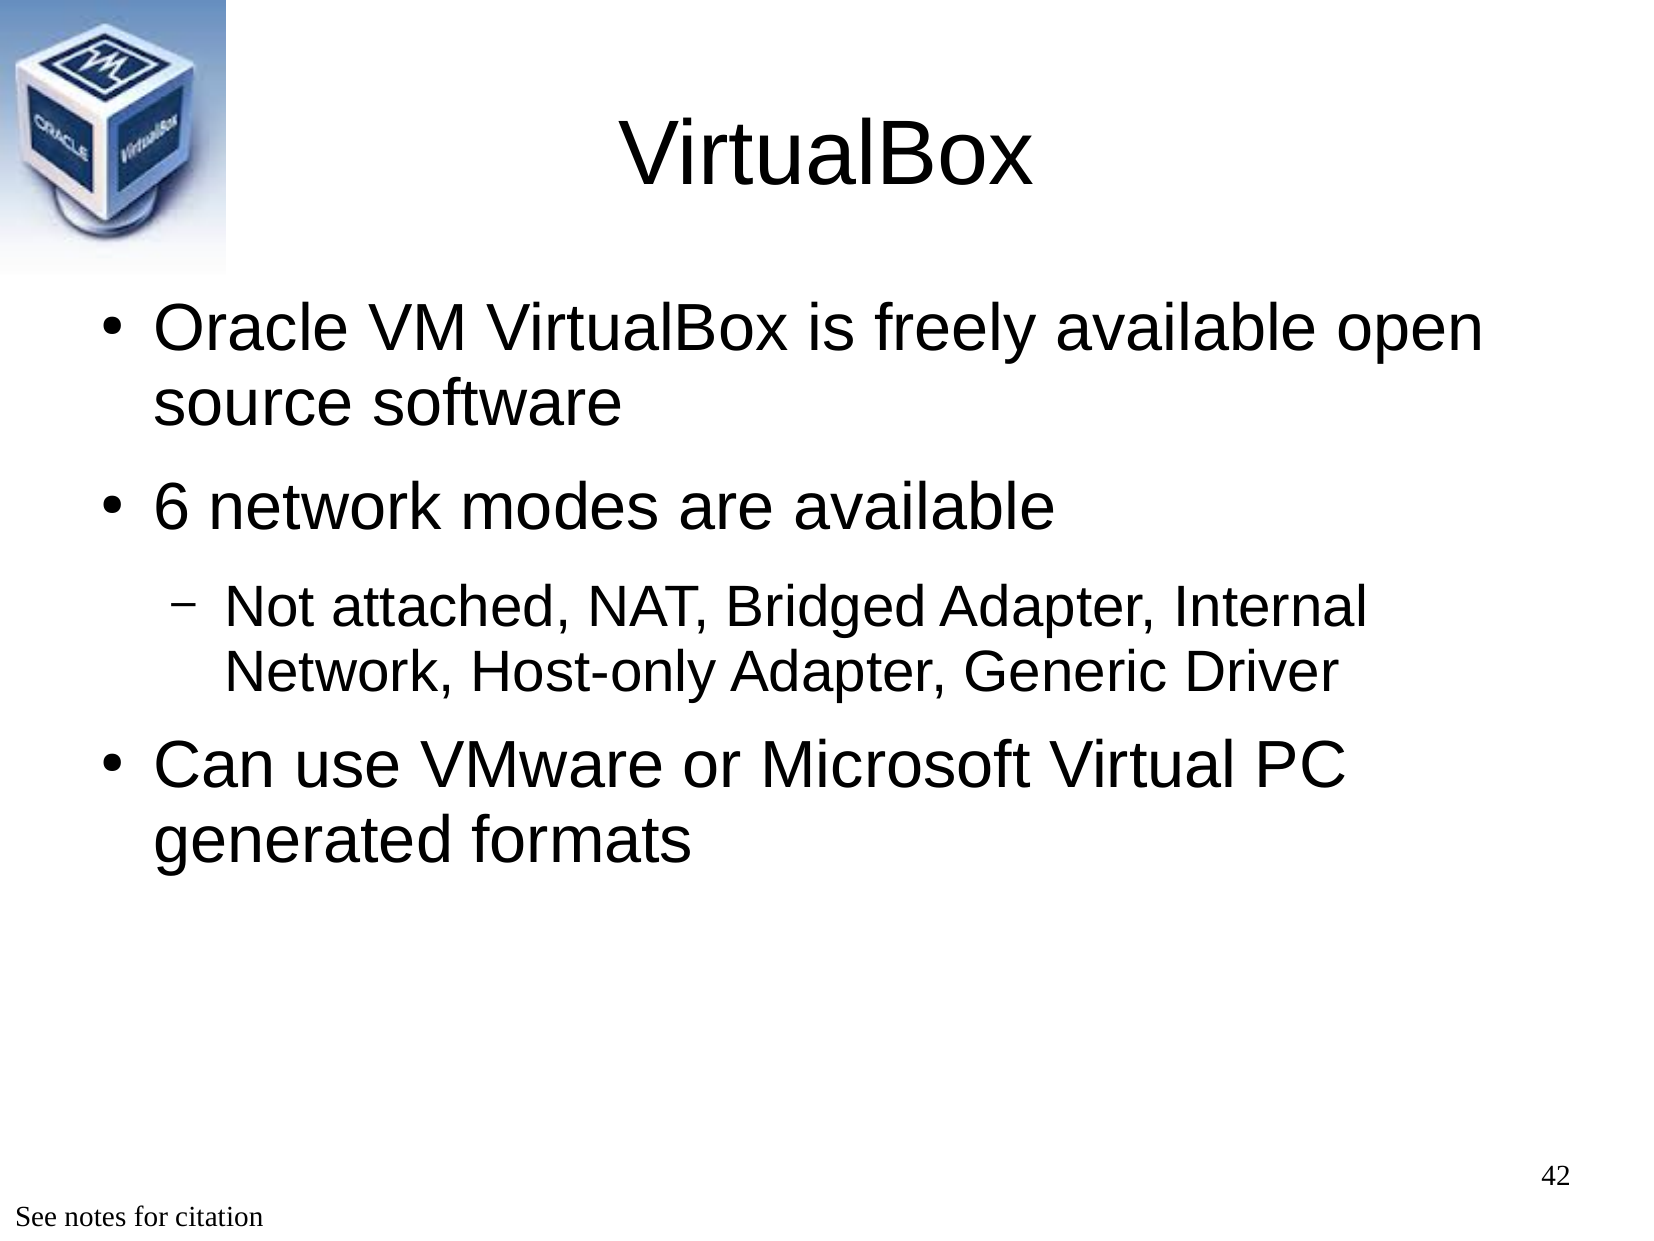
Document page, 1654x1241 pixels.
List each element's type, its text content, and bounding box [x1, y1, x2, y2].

title VirtualBox [226, 49, 1571, 257]
list Oracle VM VirtualBox is freely available open source software 6 network modes are available Not attached, NAT, Bridged Adapter, Internal Network, Host-only Adapter, Generic Driver Can use VMware or Microsoft Virtual PC generated formats [82, 290, 1576, 1126]
picture [0, 0, 226, 291]
